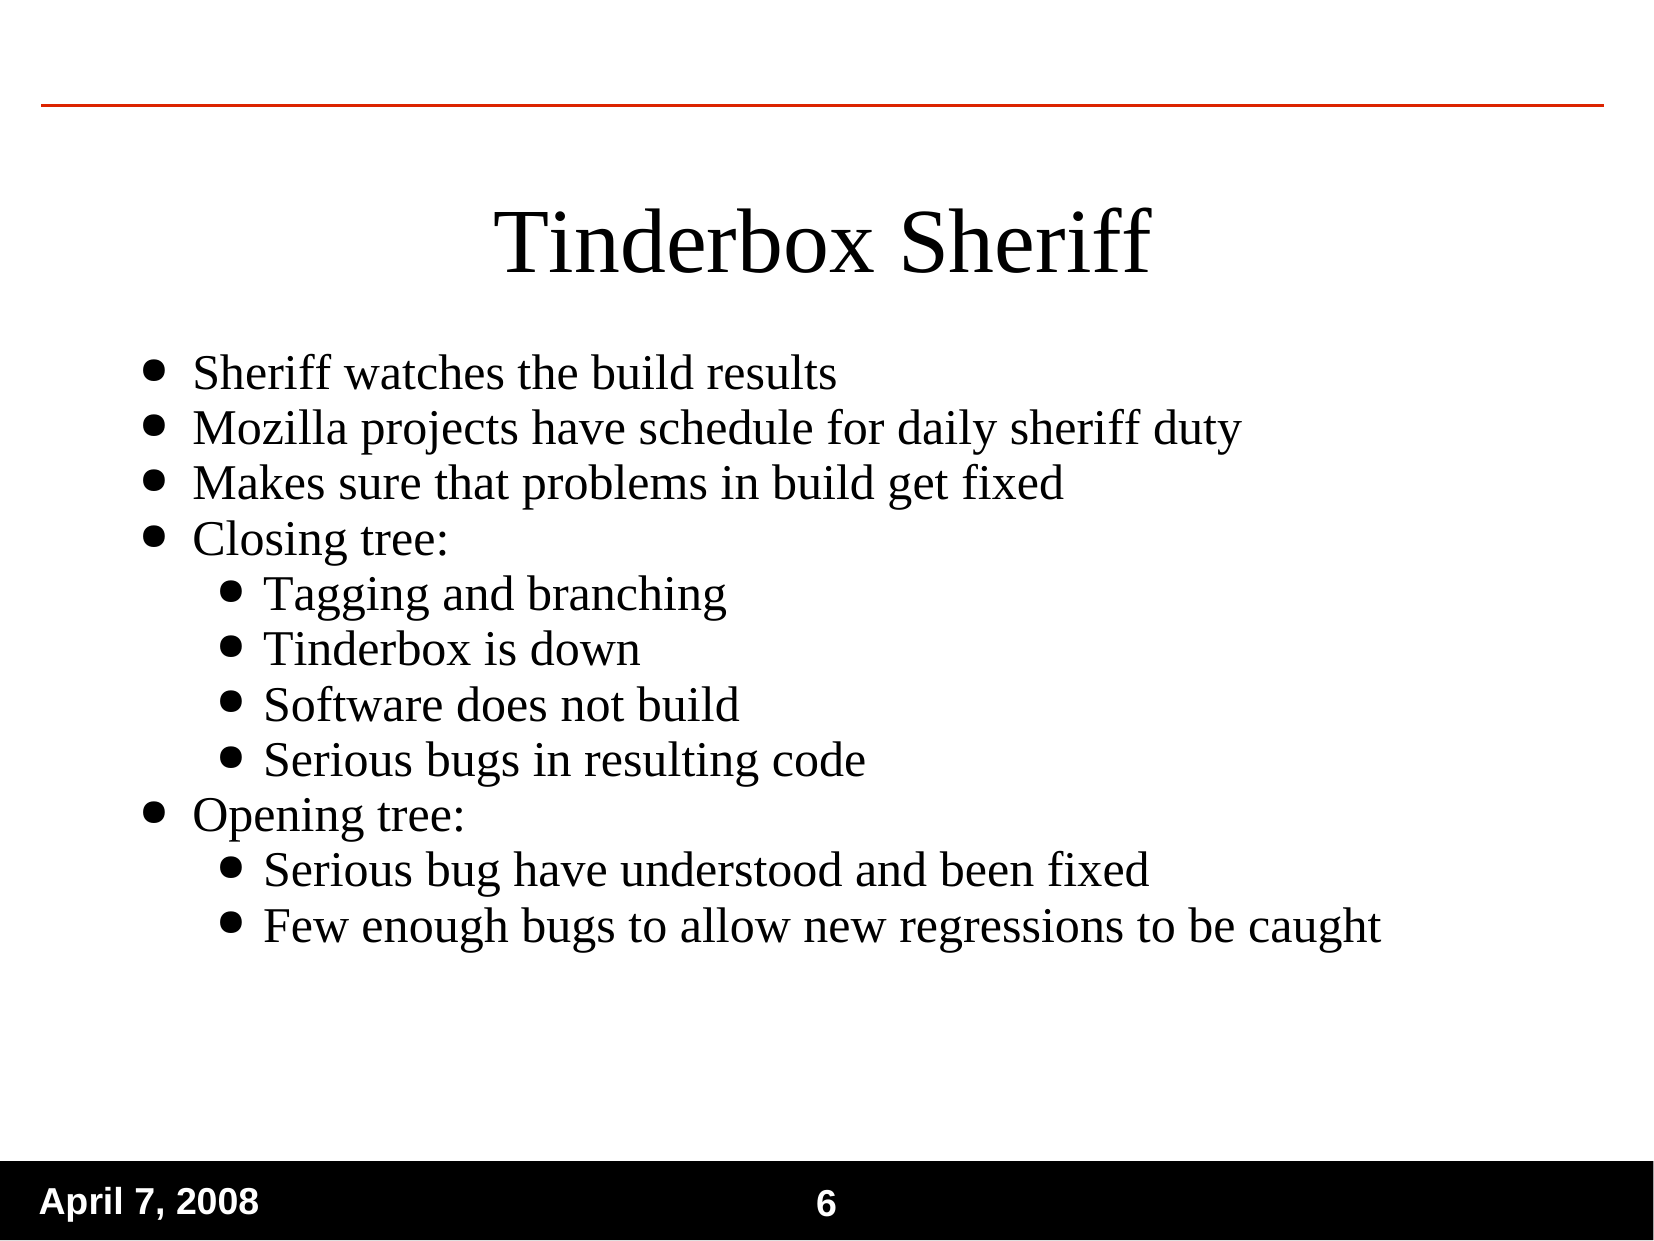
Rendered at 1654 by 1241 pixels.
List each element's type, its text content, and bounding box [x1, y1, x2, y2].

list Sheriff watches the build results Mozilla projects have schedule for daily sheriff duty Makes sure that problems in build get fixed Closing tree: Tagging and branching Tinderbox is down Software does not build Serious bugs in resulting code Opening tree: Serious bug have understood and been fixed Few enough bugs to allow new regressions to be caught [121, 344, 1534, 1127]
title Tinderbox Sheriff [117, 137, 1530, 346]
